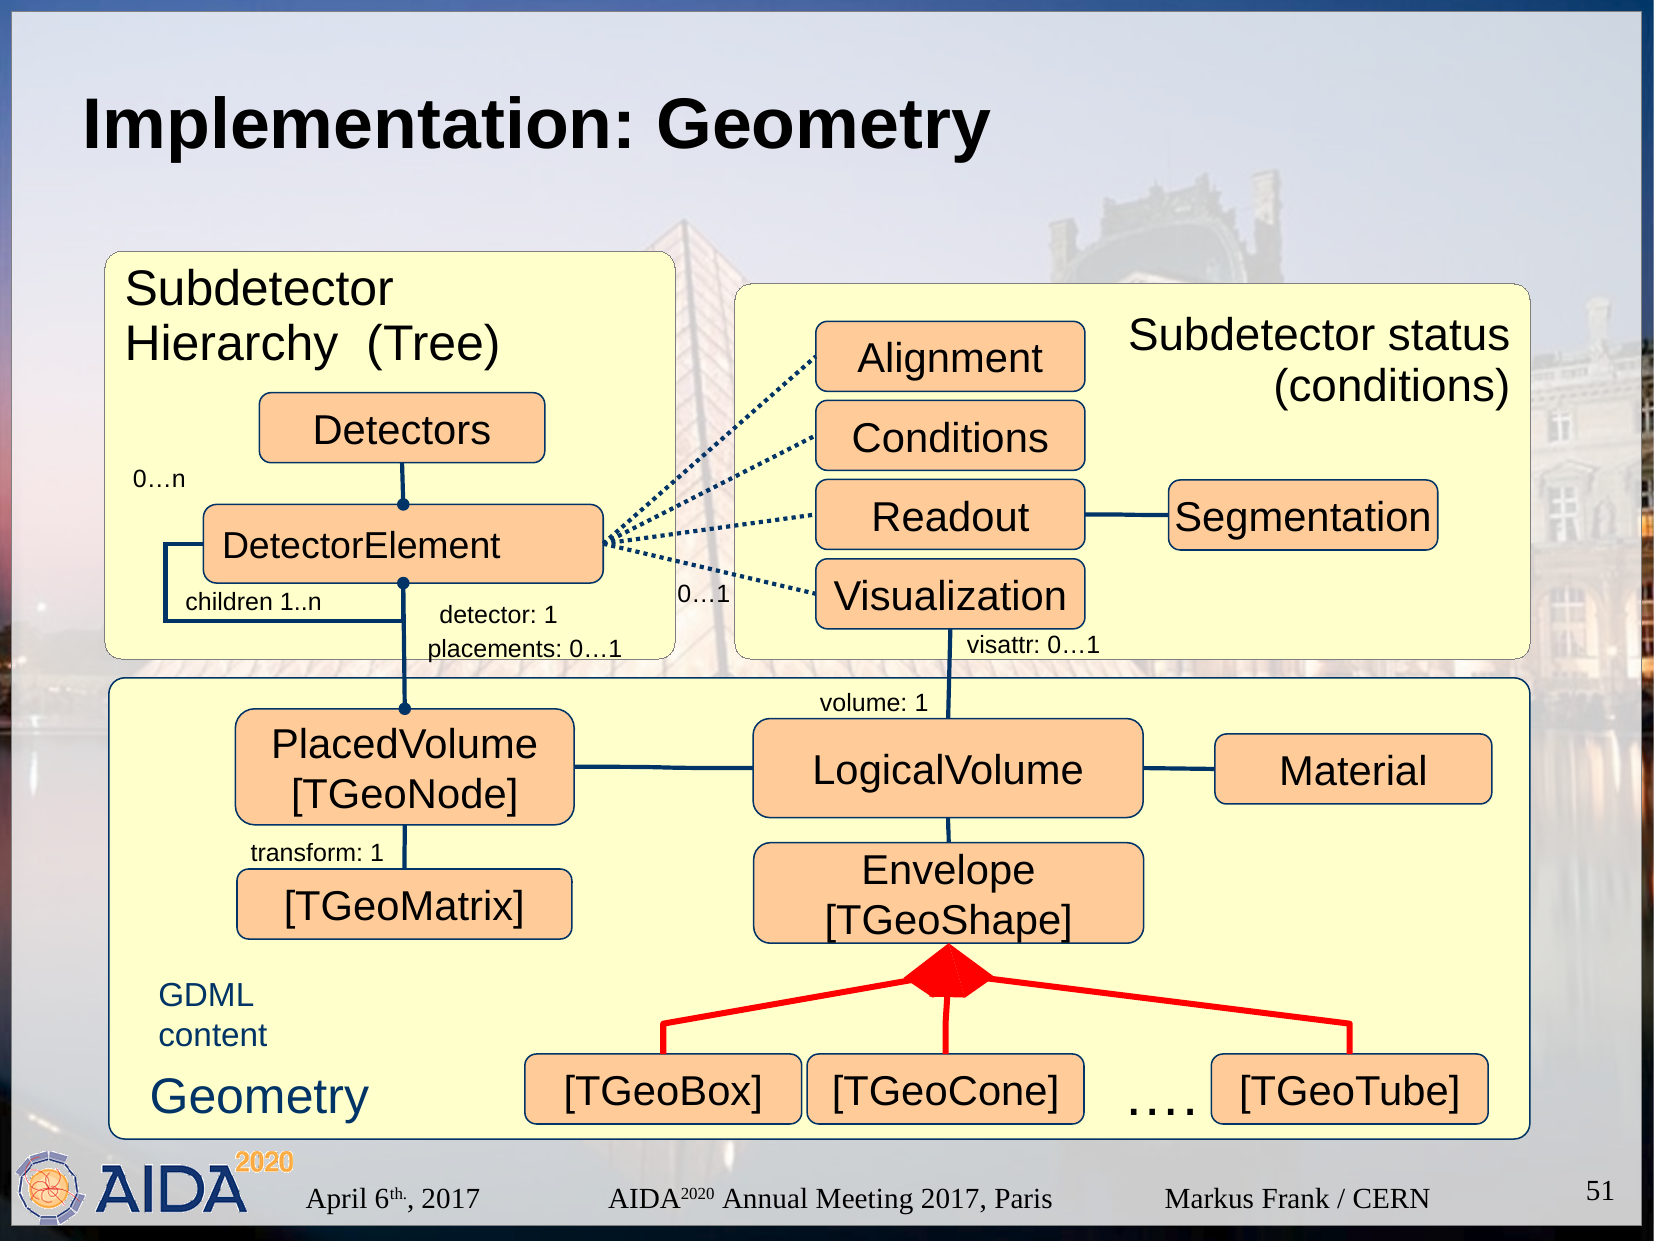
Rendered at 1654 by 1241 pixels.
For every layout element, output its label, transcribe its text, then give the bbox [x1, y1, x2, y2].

text_box Geometry [134, 1055, 457, 1132]
text_box 0…n [125, 462, 186, 493]
text_box placements: 0…1 [427, 632, 623, 663]
text_box children 1..n [185, 585, 323, 616]
text_box volume: 1 [812, 686, 929, 717]
text_box …. [1108, 1054, 1214, 1135]
text_box transform: 1 [250, 836, 385, 867]
title Implementation: Geometry [82, 19, 1536, 227]
text_box Visualization [815, 558, 1085, 629]
text_box [TGeoCone] [807, 1053, 1085, 1124]
text_box GDML content [143, 965, 465, 1062]
text_box visattr: 0…1 [966, 628, 1101, 659]
text_box PlacedVolume [TGeoNode] [235, 708, 575, 825]
text_box [108, 677, 1530, 1140]
text_box detector: 1 [439, 598, 559, 630]
text_box Detectors [259, 392, 545, 463]
text_box Subdetector status (conditions) [734, 283, 1531, 660]
text_box [TGeoBox] [524, 1053, 802, 1124]
text_box Conditions [815, 400, 1085, 471]
text_box Subdetector Hierarchy (Tree) [104, 251, 676, 660]
text_box LogicalVolume [753, 718, 1144, 818]
text_box Segmentation [1168, 479, 1438, 550]
text_box Material [1214, 733, 1492, 804]
text_box [TGeoTube] [1214, 1053, 1489, 1124]
picture [0, 0, 1654, 1241]
text_box Envelope [TGeoShape] [753, 842, 1144, 944]
text_box Alignment [815, 321, 1085, 392]
text_box 0…1 [677, 577, 731, 608]
text_box [407, 677, 947, 765]
text_box Readout [815, 479, 1085, 550]
text_box Subdetector Hierarchy (Tree) [168, 546, 401, 618]
text_box DetectorElement [203, 504, 604, 584]
text_box [TGeoMatrix] [236, 868, 572, 940]
